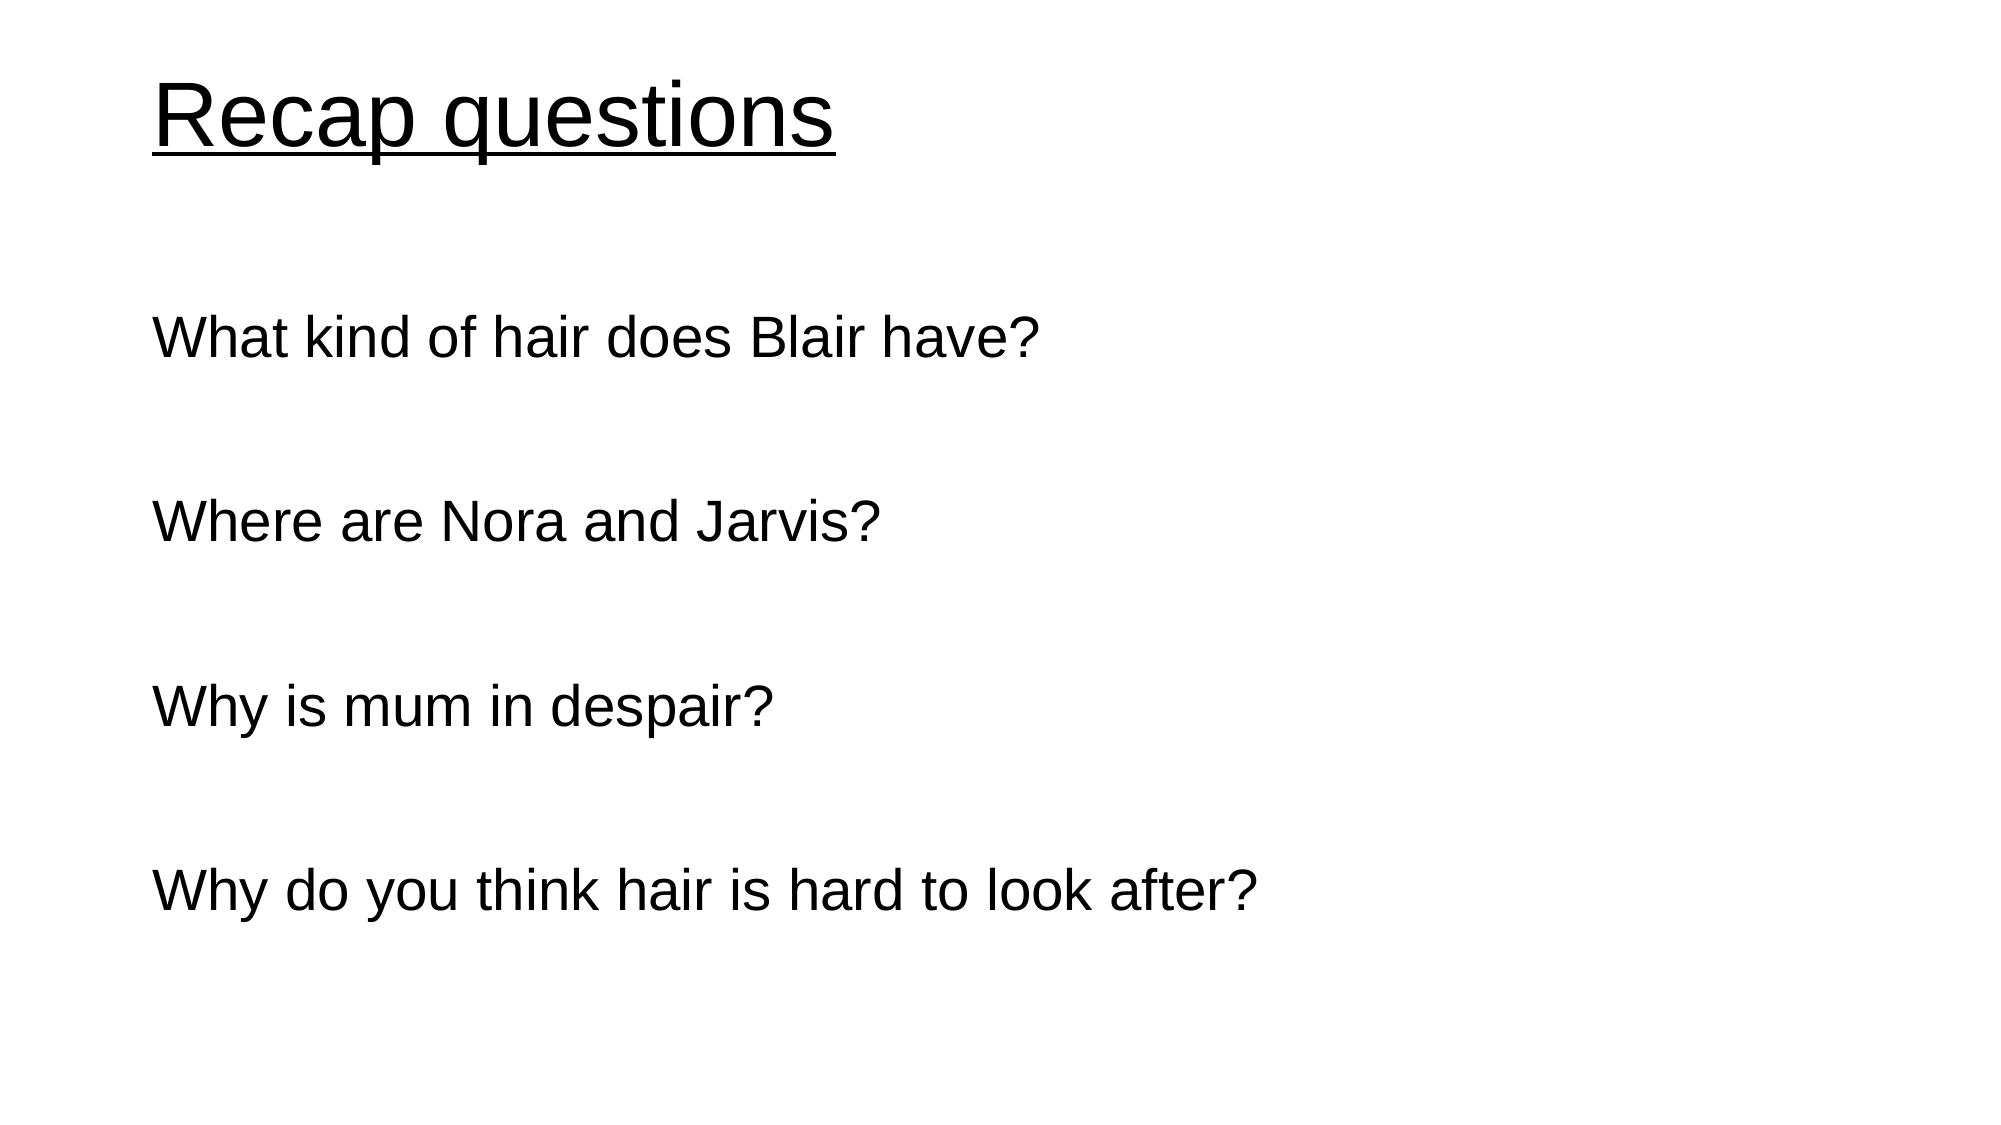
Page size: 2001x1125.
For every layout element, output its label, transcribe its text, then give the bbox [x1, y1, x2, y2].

list What kind of hair does Blair have? Where are Nora and Jarvis? Why is mum in despair? Why do you think hair is hard to look after? [137, 299, 1863, 1014]
title Recap questions [137, 59, 1863, 278]
